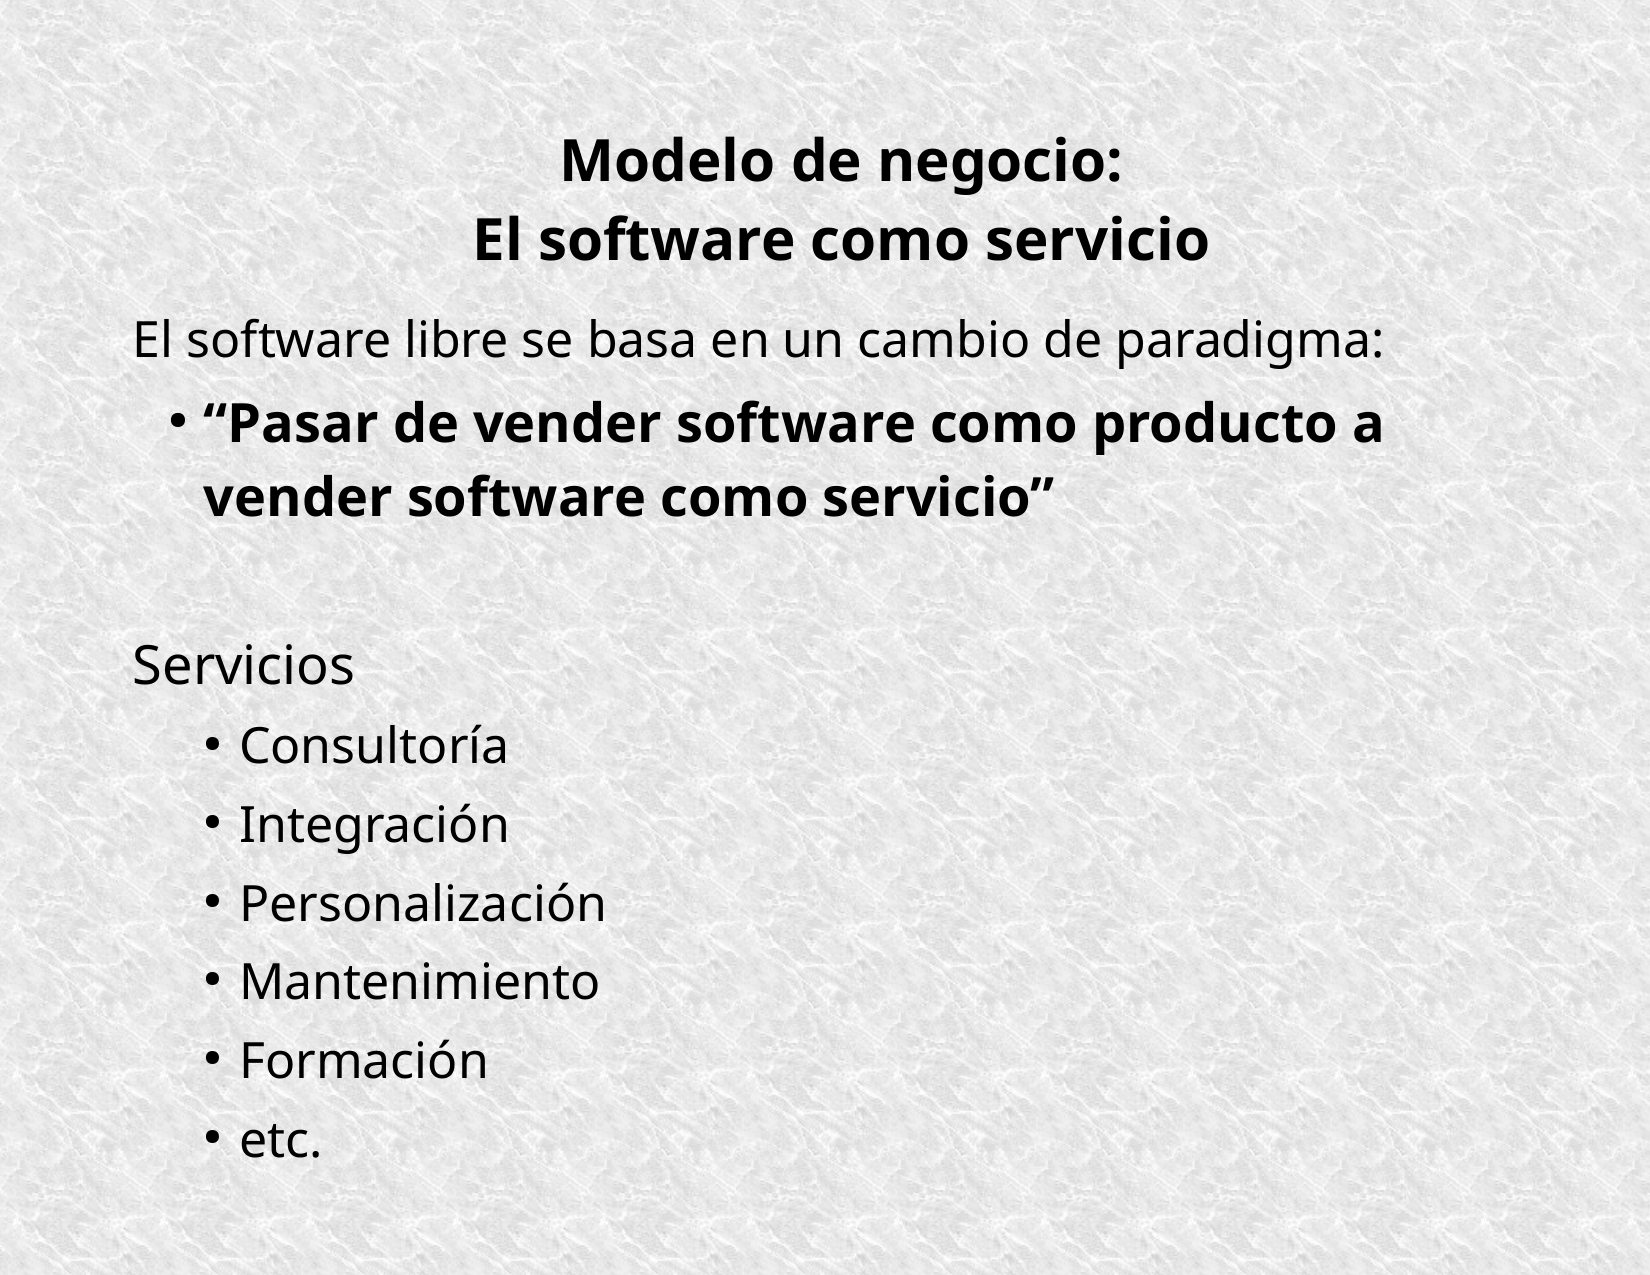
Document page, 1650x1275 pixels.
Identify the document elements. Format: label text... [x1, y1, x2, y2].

text_box El software libre se basa en un cambio de paradigma: “Pasar de vender software como producto a vender software como servicio” Servicios Consultoría Integración Personalización Mantenimiento Formación etc. [118, 296, 1536, 1182]
text_box Modelo de negocio: El software como servicio [118, 101, 1565, 296]
picture [0, 0, 1650, 1275]
